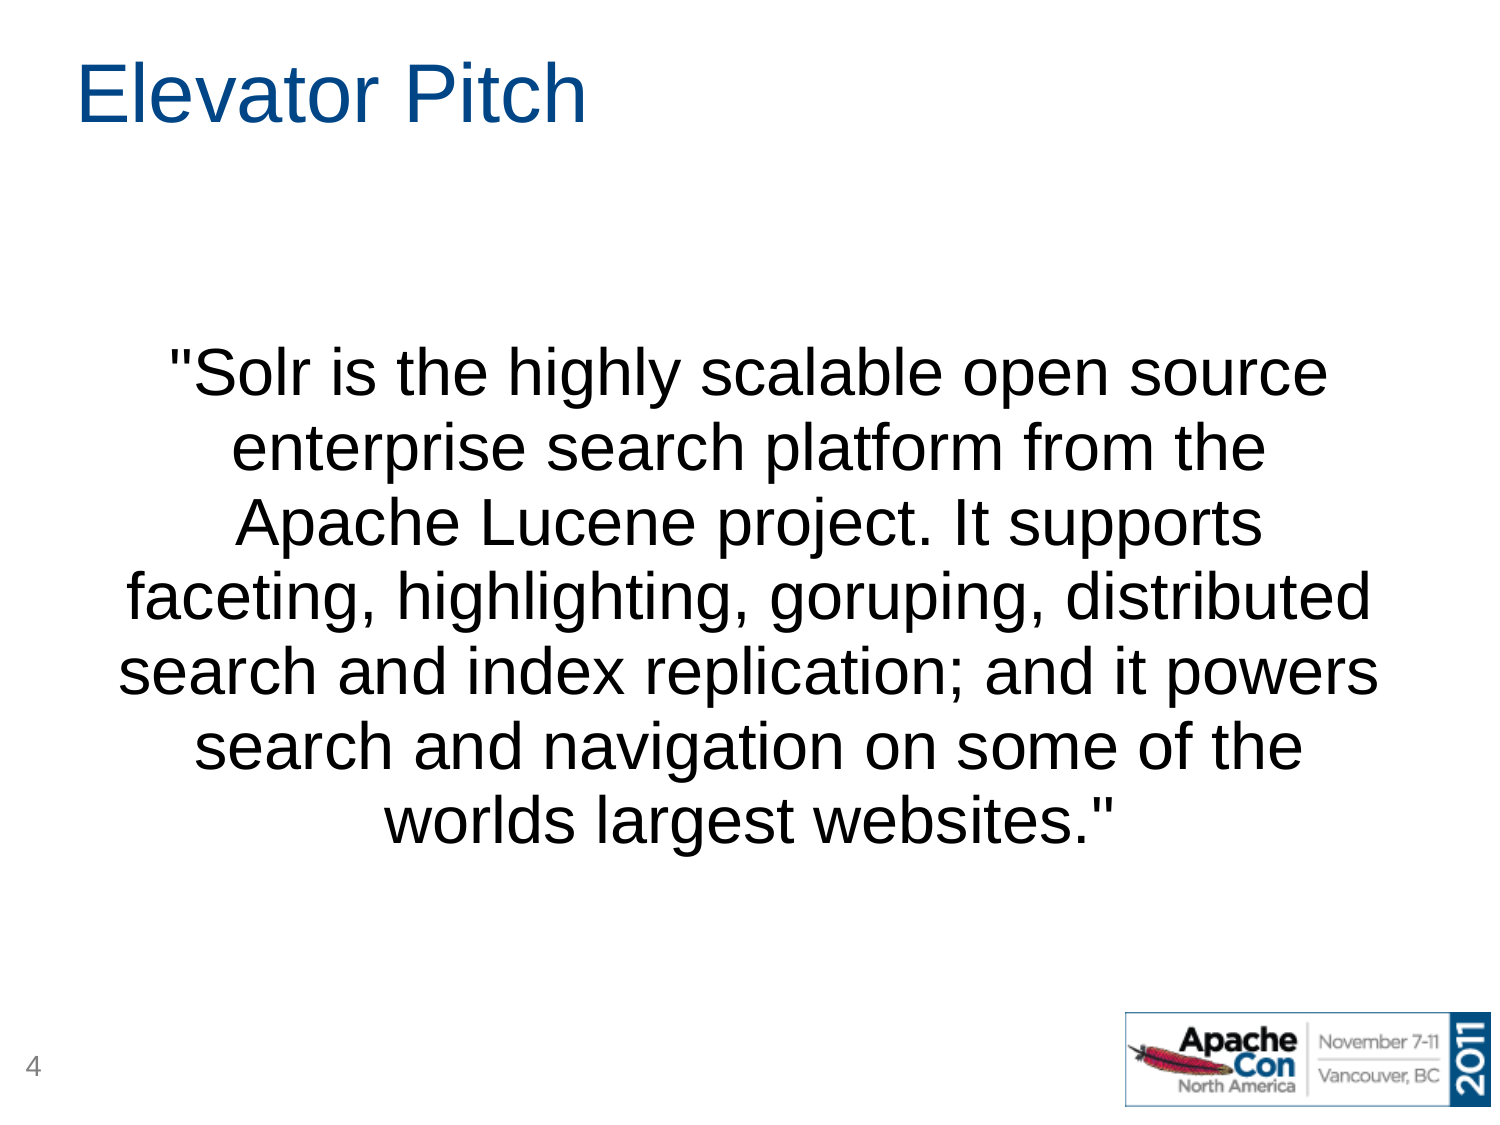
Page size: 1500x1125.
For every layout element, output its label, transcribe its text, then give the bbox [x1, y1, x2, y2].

title Elevator Pitch [75, 0, 1425, 188]
picture [1125, 1012, 1491, 1107]
subtitle "Solr is the highly scalable open source enterprise search platform from the Apache Lucene project. It supports faceting, highlighting, goruping, distributed search and index replication; and it powers search and navigation on some of the worlds largest websites." [112, 187, 1388, 1006]
